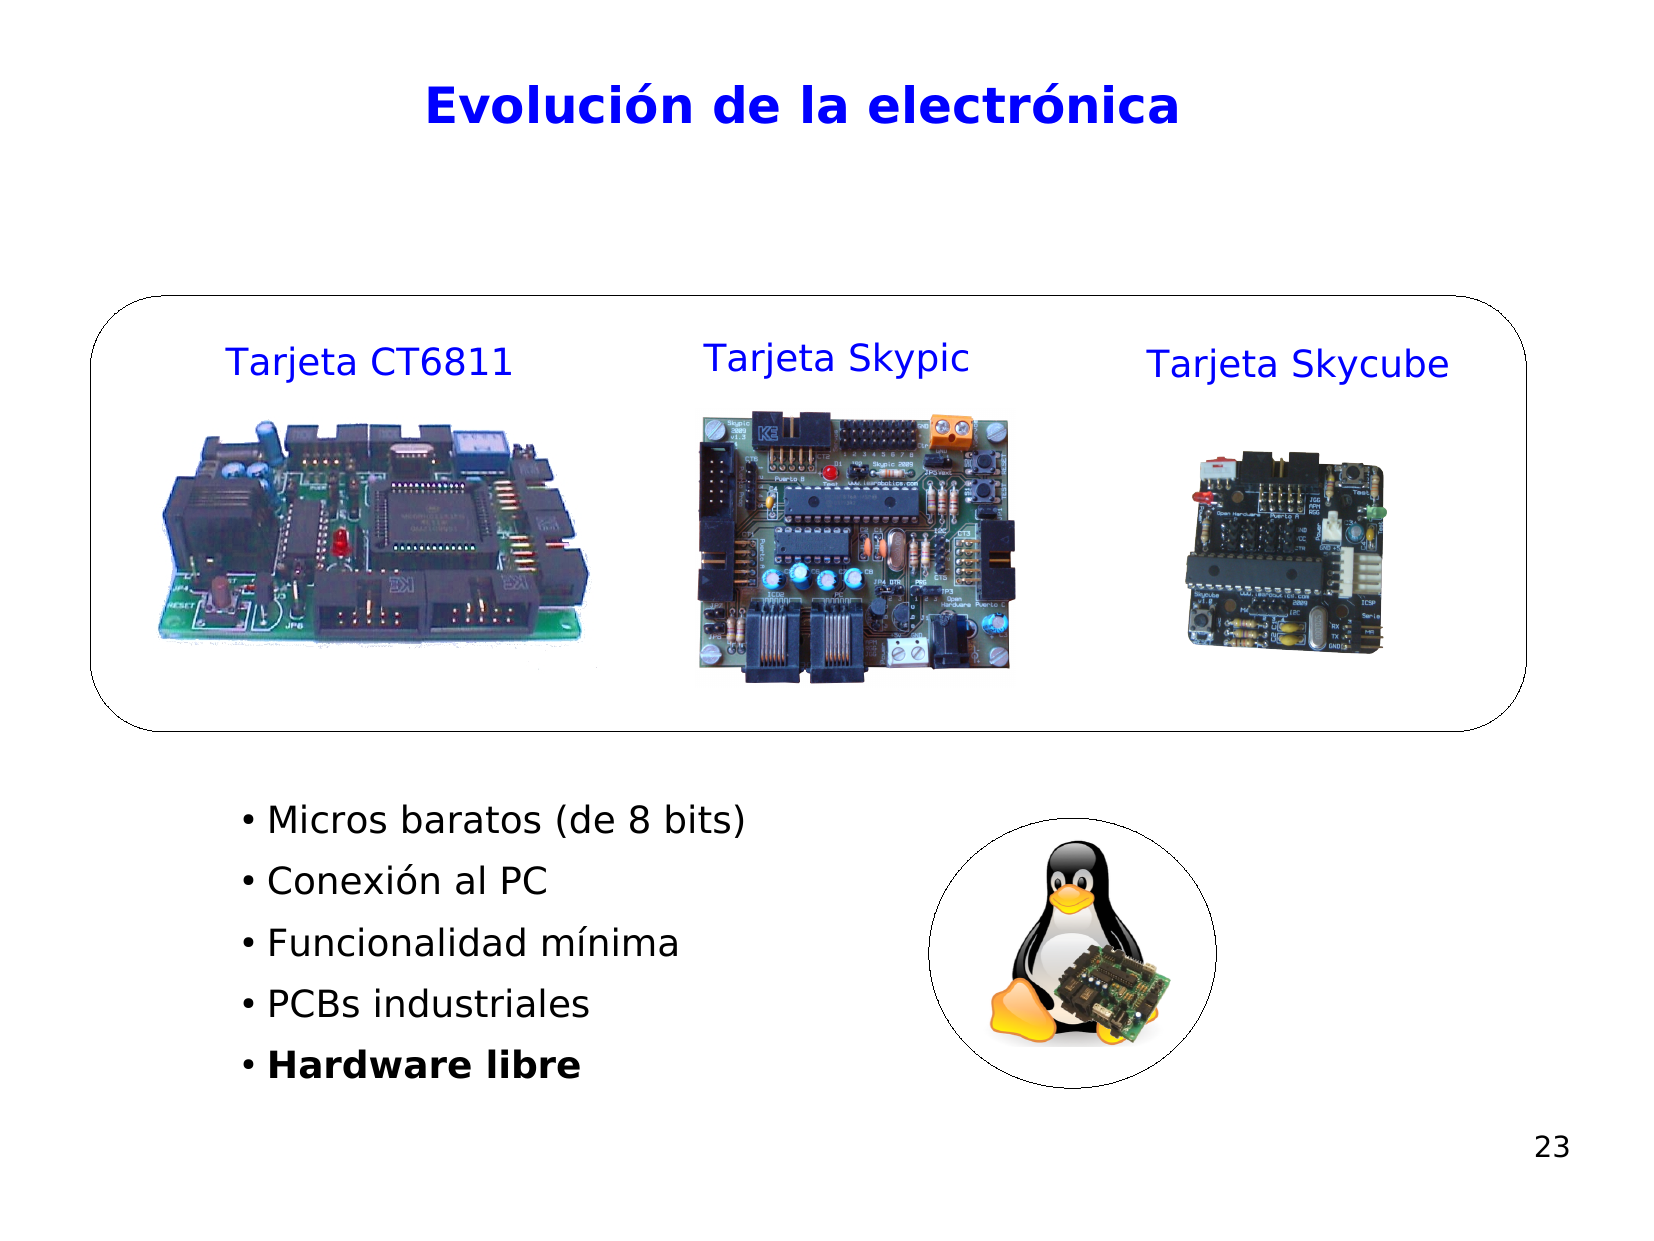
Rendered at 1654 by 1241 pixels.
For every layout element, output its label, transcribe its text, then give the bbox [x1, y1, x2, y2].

picture [695, 408, 1016, 689]
text_box Tarjeta CT6811 [210, 333, 531, 392]
text_box Tarjeta Skypic [688, 328, 1009, 388]
text_box Micros baratos (de 8 bits) Conexión al PC Funcionalidad mínima PCBs industriales Hardware libre [227, 791, 837, 1095]
picture [1185, 451, 1387, 654]
text_box Tarjeta Skycube [1131, 335, 1494, 394]
text_box Evolución de la electrónica [409, 69, 1198, 143]
picture [140, 391, 604, 675]
picture [976, 831, 1171, 1063]
